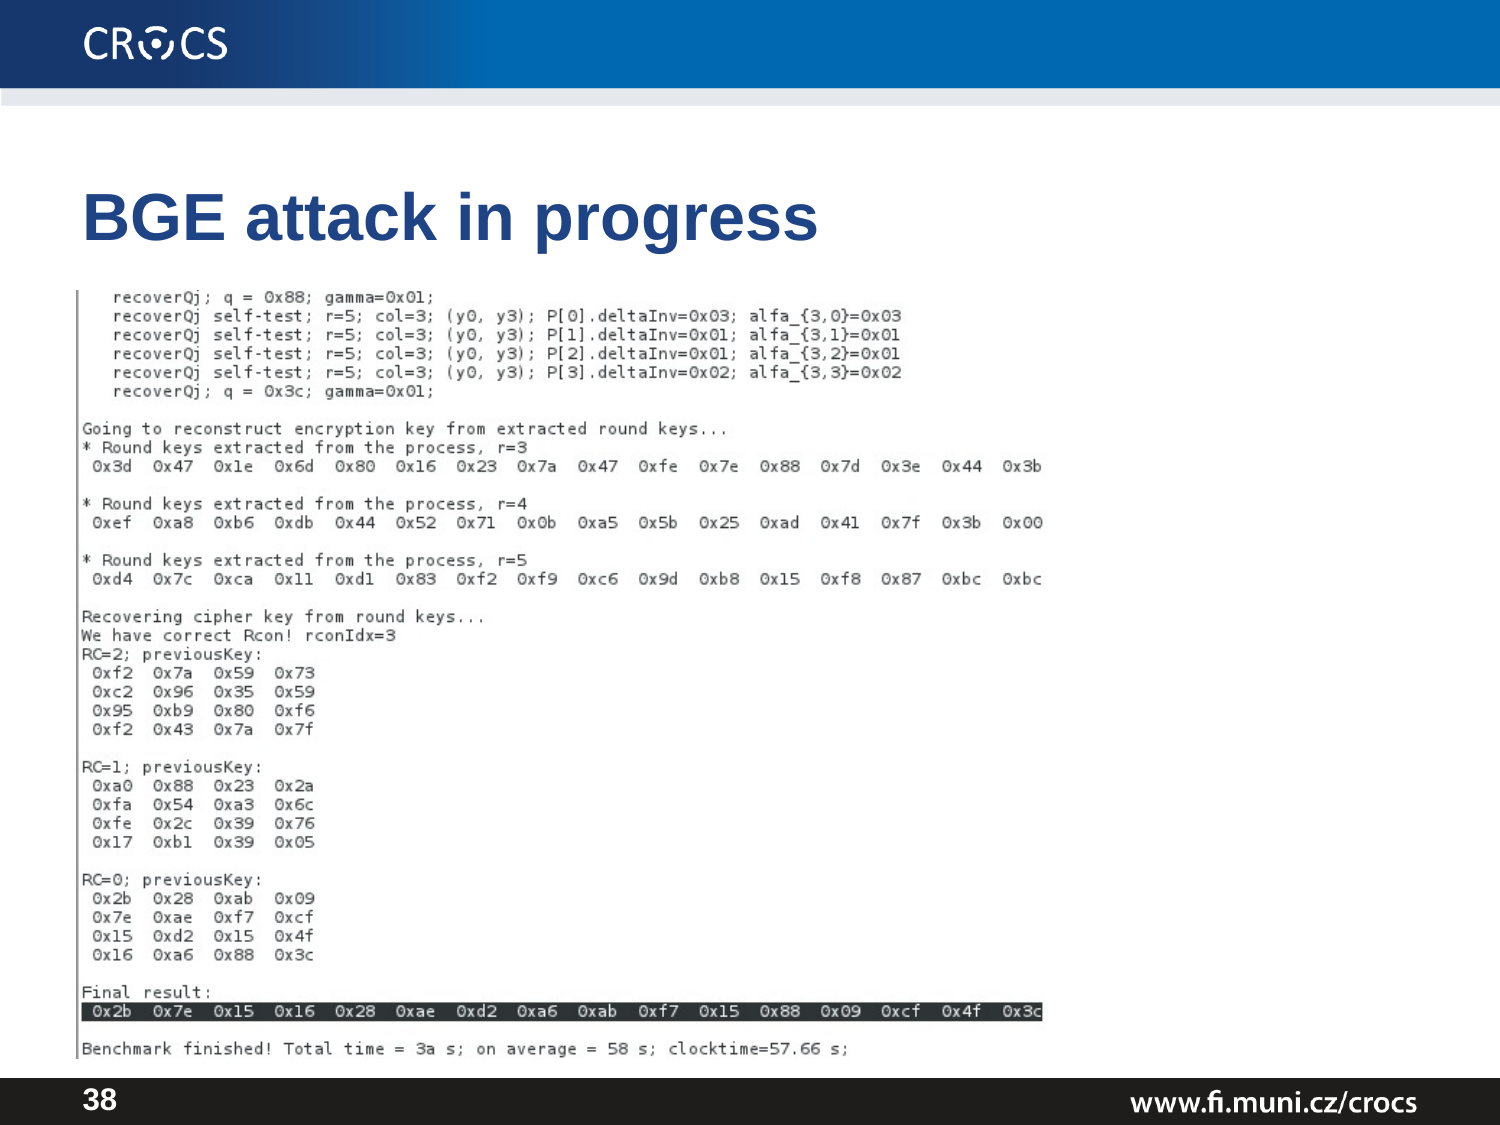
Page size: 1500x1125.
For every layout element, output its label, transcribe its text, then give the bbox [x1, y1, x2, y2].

picture [0, 0, 1500, 1125]
text_box <number> [82, 1078, 148, 1125]
text_box BGE attack in progress [82, 148, 1433, 279]
